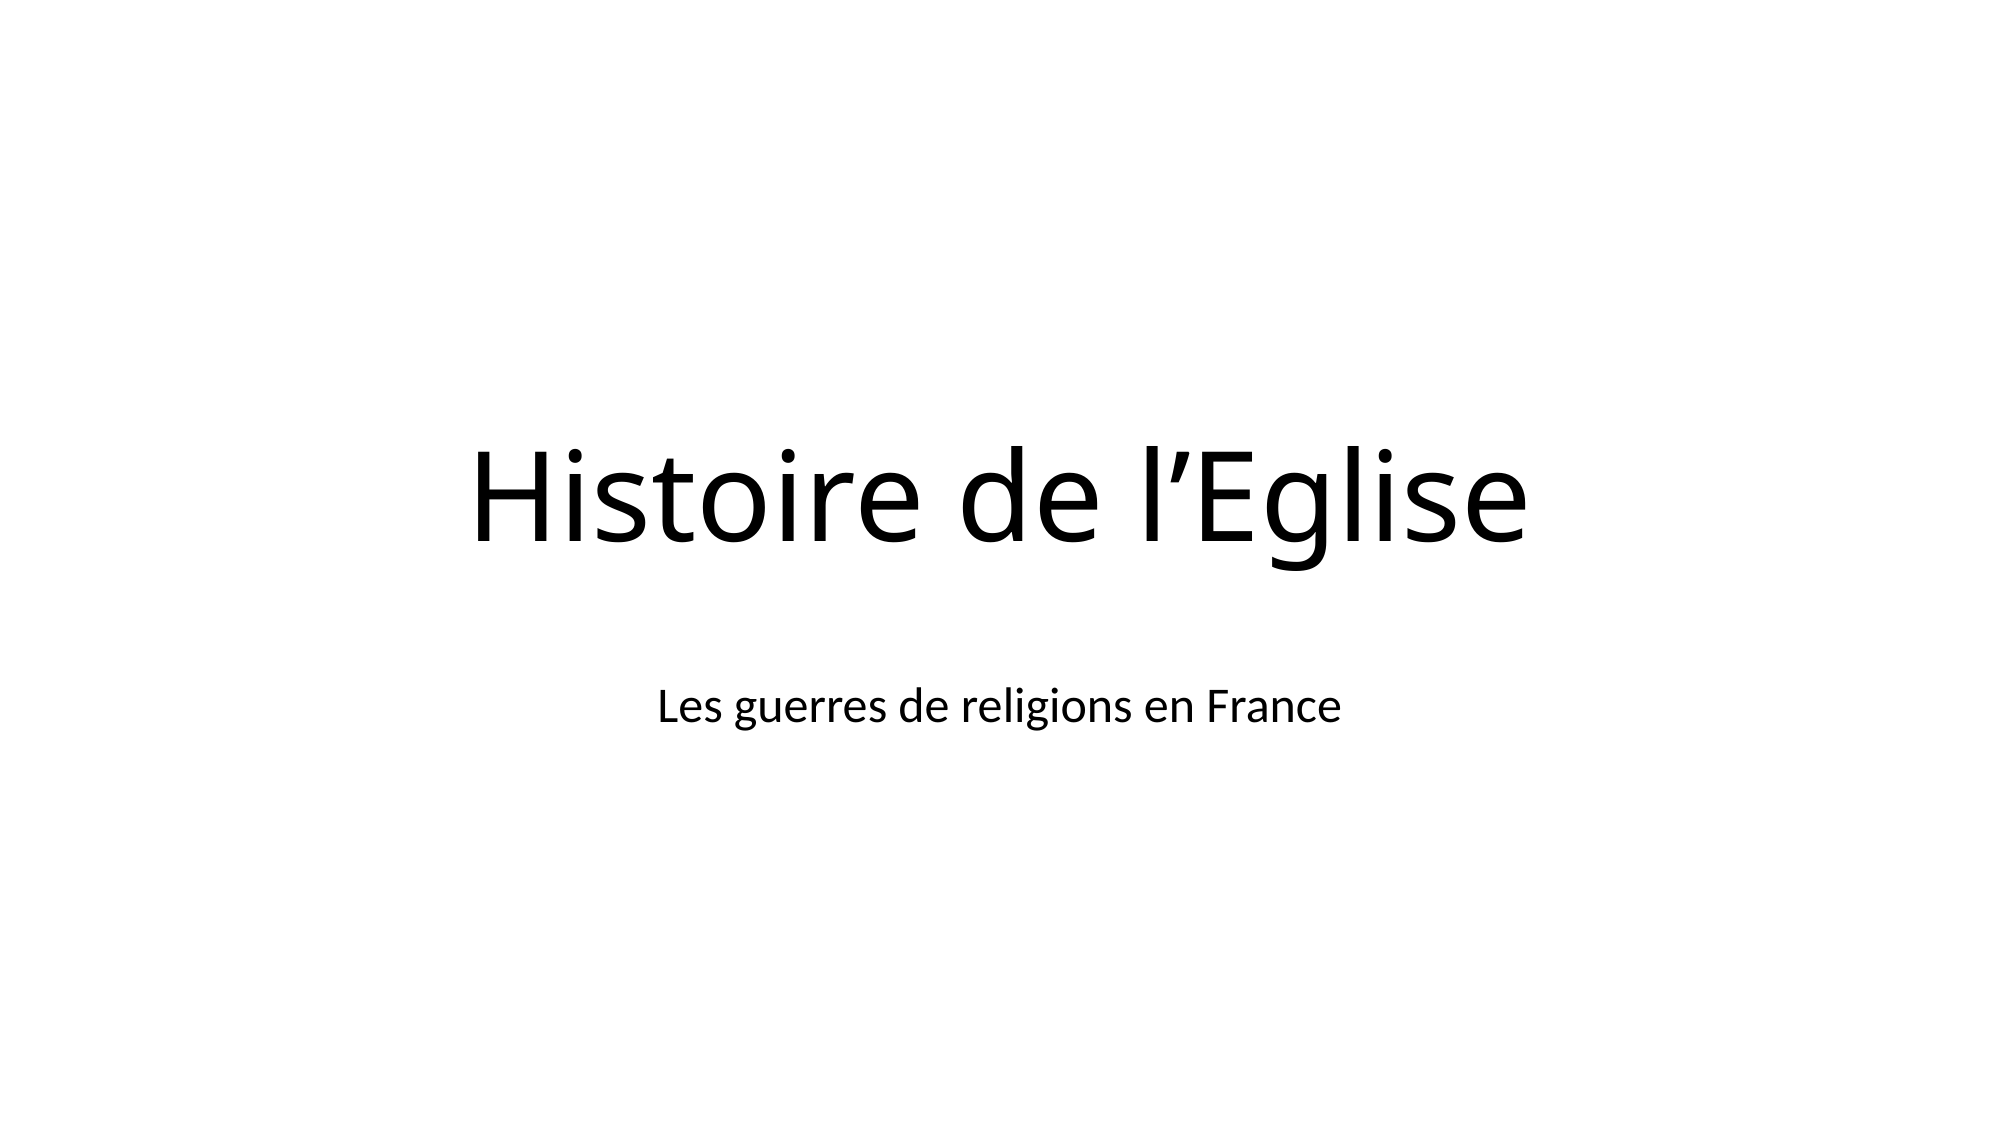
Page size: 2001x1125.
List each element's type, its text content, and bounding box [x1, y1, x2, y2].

subtitle Les guerres de religions en France [249, 590, 1750, 863]
title Histoire de l’Eglise [249, 184, 1750, 576]
